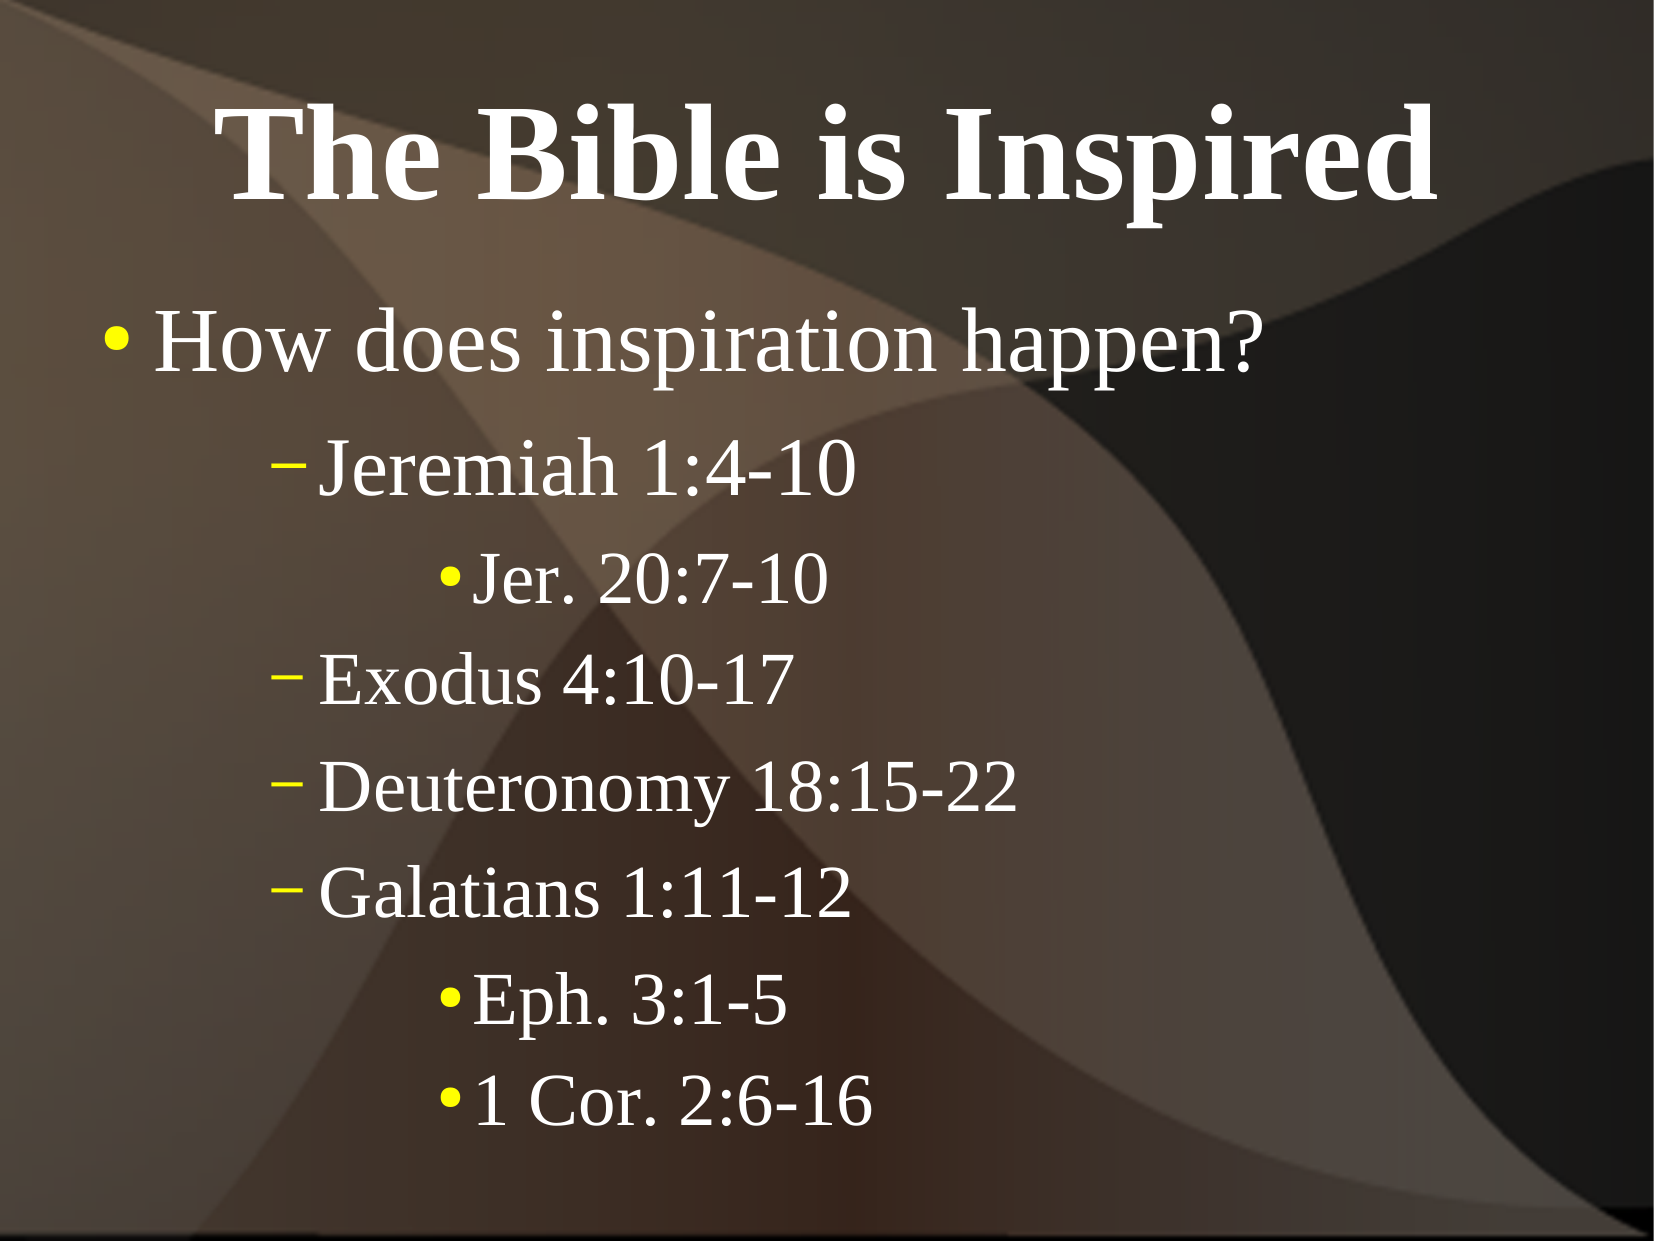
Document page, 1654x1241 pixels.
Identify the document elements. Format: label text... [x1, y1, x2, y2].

picture [0, 0, 1654, 1241]
list How does inspiration happen? Jeremiah 1:4-10 Jer. 20:7-10 Exodus 4:10-17 Deuteronomy 18:15-22 Galatians 1:11-12 Eph. 3:1-5 1 Cor. 2:6-16 [82, 290, 1571, 1142]
title The Bible is Inspired [82, 49, 1571, 257]
